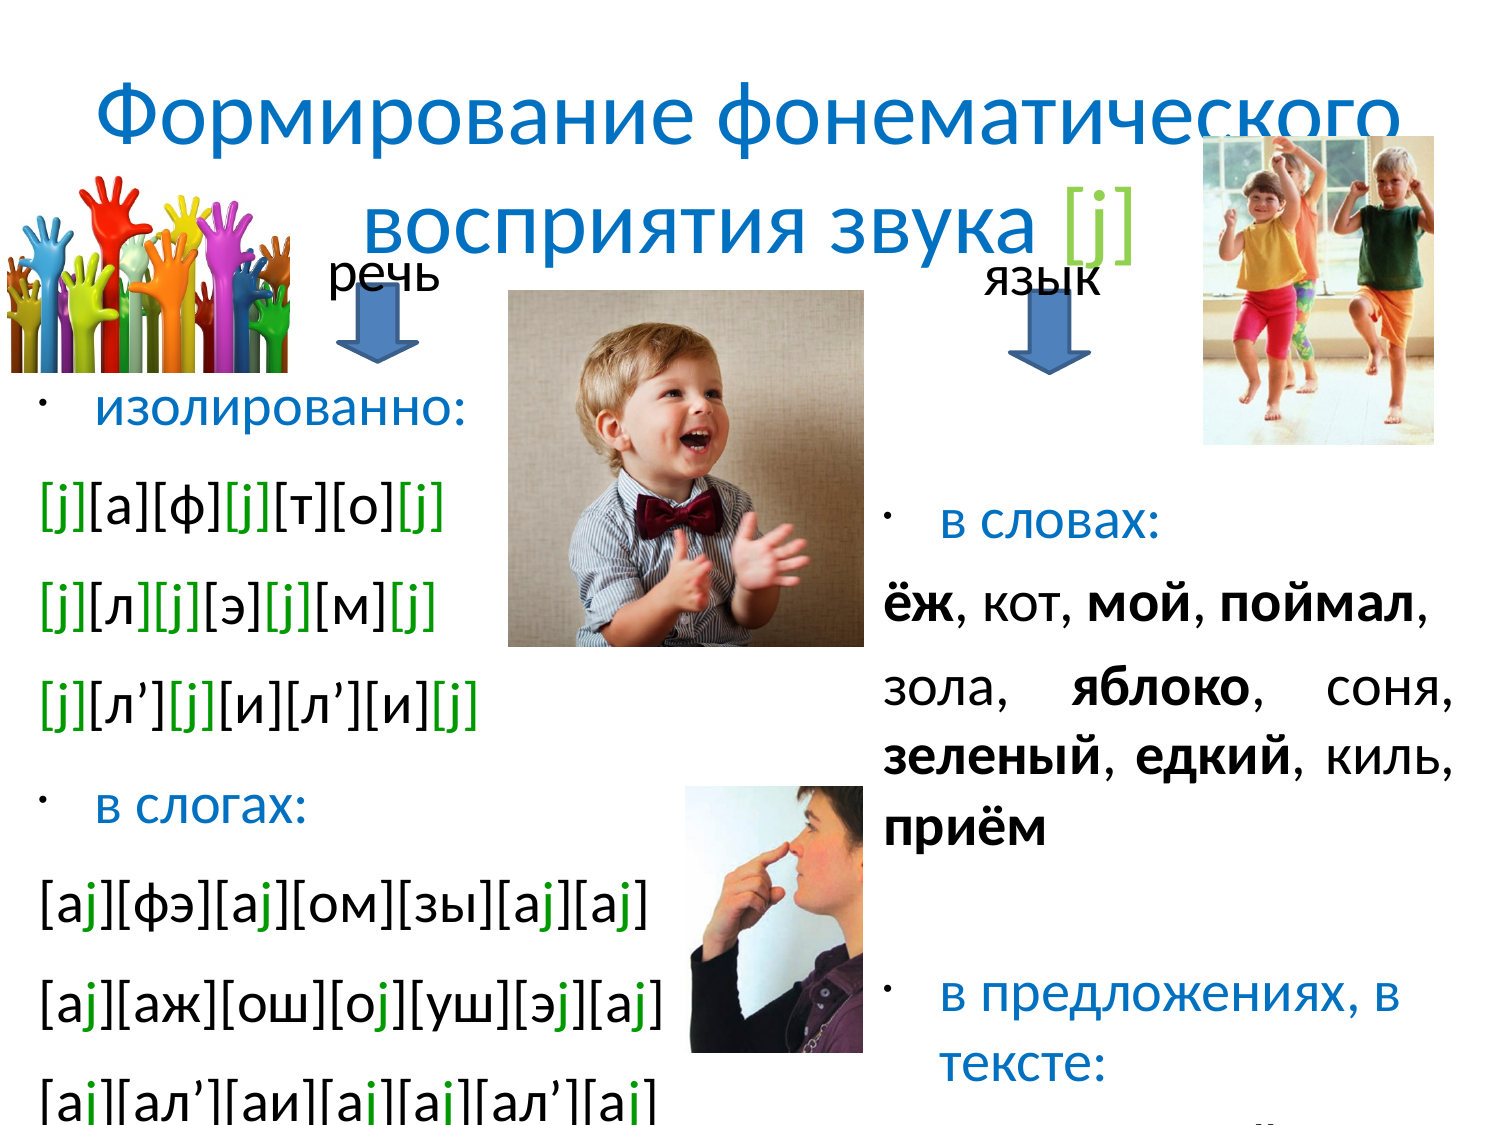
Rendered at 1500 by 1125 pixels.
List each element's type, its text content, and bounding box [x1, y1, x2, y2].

picture [685, 786, 863, 1053]
list изолированно: [j][a][ф][j][т][о][j] [j][л][j][э][j][м][j] [j][л’][j][и][л’][и][j] в слогах: [аj][фэ][аj][ом][зы][аj][аj] [аj][аж][ош][оj][уш][эj][аj] [аj][ал’][аи][аj][аj][ал’][аj] [23, 359, 697, 1106]
text_box [337, 309, 418, 362]
text_box язык [968, 229, 1179, 313]
title Формирование фонематического восприятия звука [j] [75, 45, 1425, 233]
text_box в словах: ёж, кот, мой, поймал, зола, яблоко, соня, зеленый, едкий, киль, приём в предложениях, в тексте: В лес дремучий я пойду, Зайца серого найду. Принесу его домой – Будет этот зайка мой. [868, 306, 1471, 1053]
picture [1203, 136, 1434, 445]
picture [7, 161, 290, 373]
text_box речь [311, 225, 523, 309]
picture [508, 290, 864, 647]
